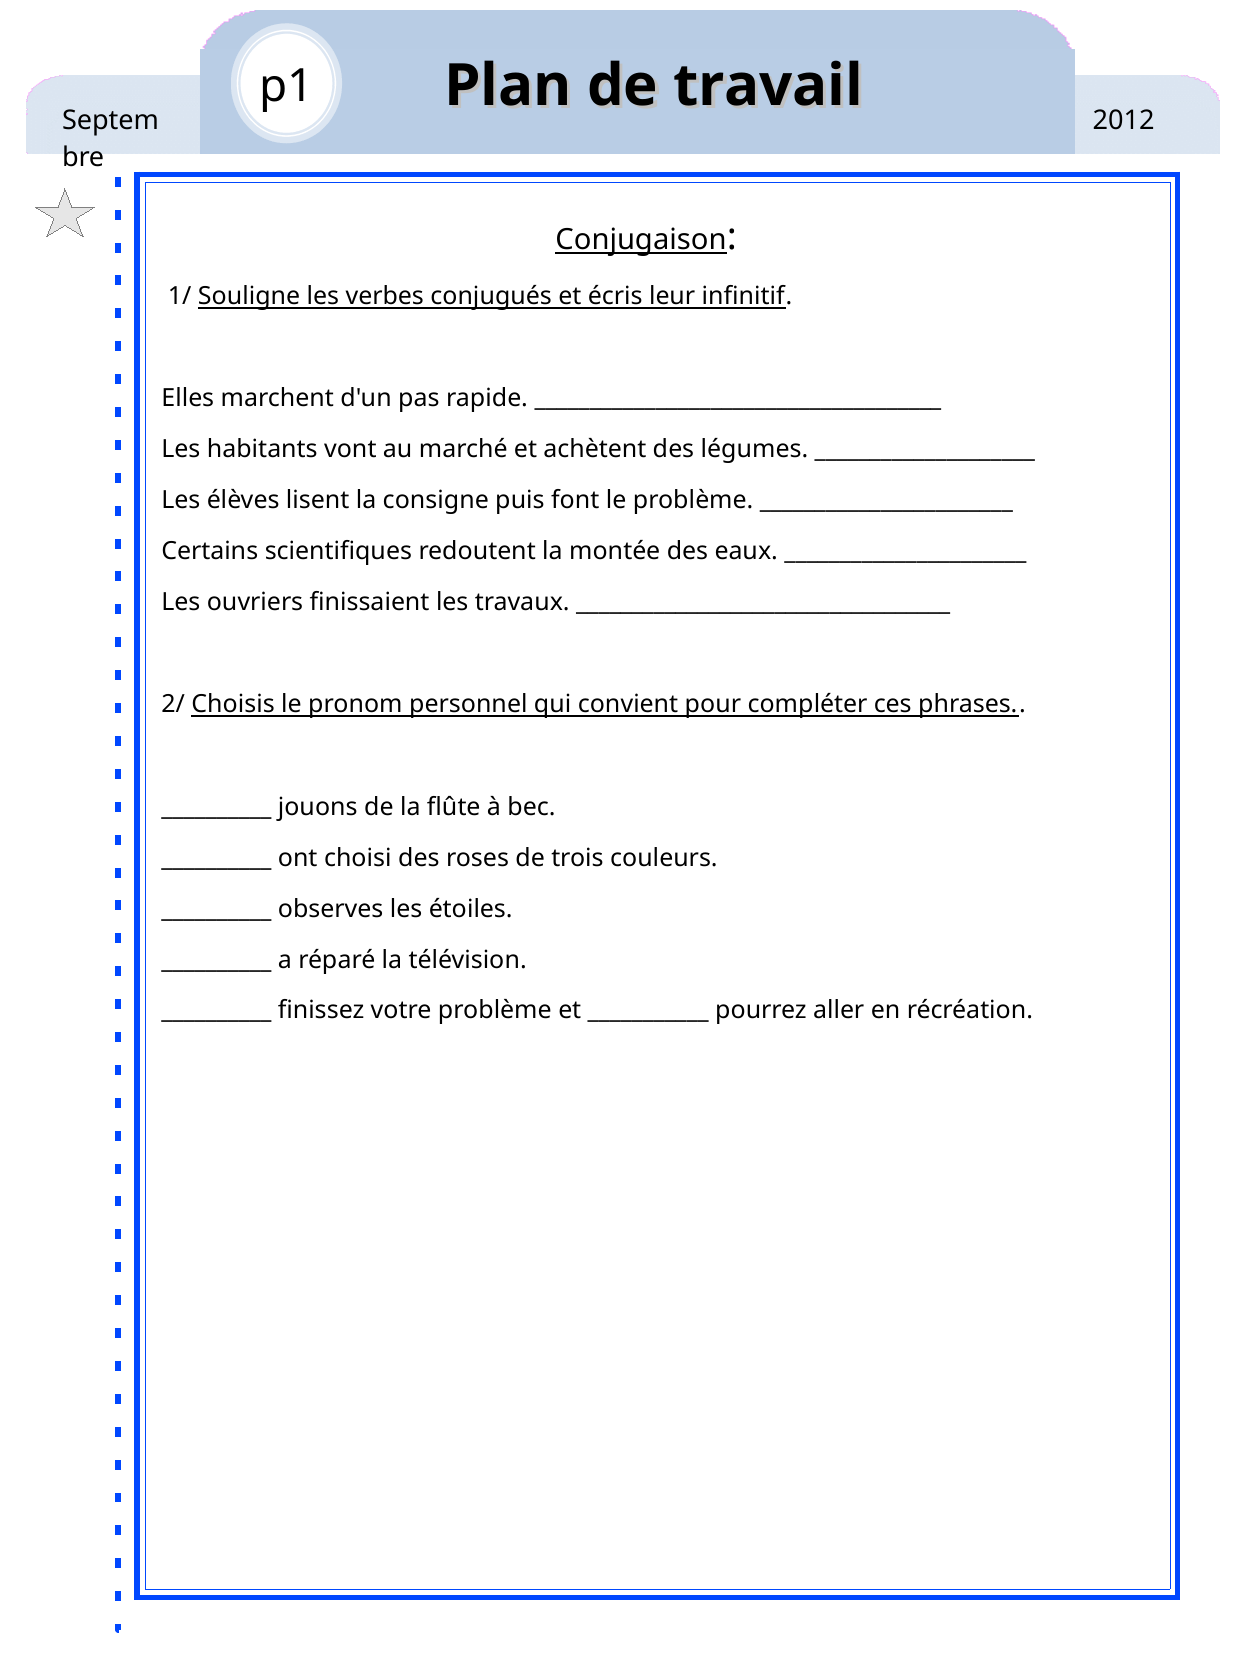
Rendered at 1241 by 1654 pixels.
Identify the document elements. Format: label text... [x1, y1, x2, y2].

text_box Plan de travail [401, 35, 922, 142]
text_box Conjugaison: 1/ Souligne les verbes conjugués et écris leur infinitif. Elles marchent d'un pas rapide. _____________________________________ Les habitants vont au marché et achètent des légumes. ____________________ Les élèves lisent la consigne puis font le problème. _______________________ Certains scientifiques redoutent la montée des eaux. ______________________ Les ouvriers finissaient les travaux. __________________________________ 2/ Choisis le pronom personnel qui convient pour compléter ces phrases.. __________ jouons de la flûte à bec. __________ ont choisi des roses de trois couleurs. __________ observes les étoiles. __________ a réparé la télévision. __________ finissez votre problème et ___________ pourrez aller en récréation. [146, 177, 1146, 1185]
text_box [35, 188, 95, 237]
picture [26, 10, 1220, 154]
text_box 2012 [1077, 93, 1220, 154]
text_box Septembre [47, 93, 189, 154]
table_header [140, 177, 1175, 1594]
